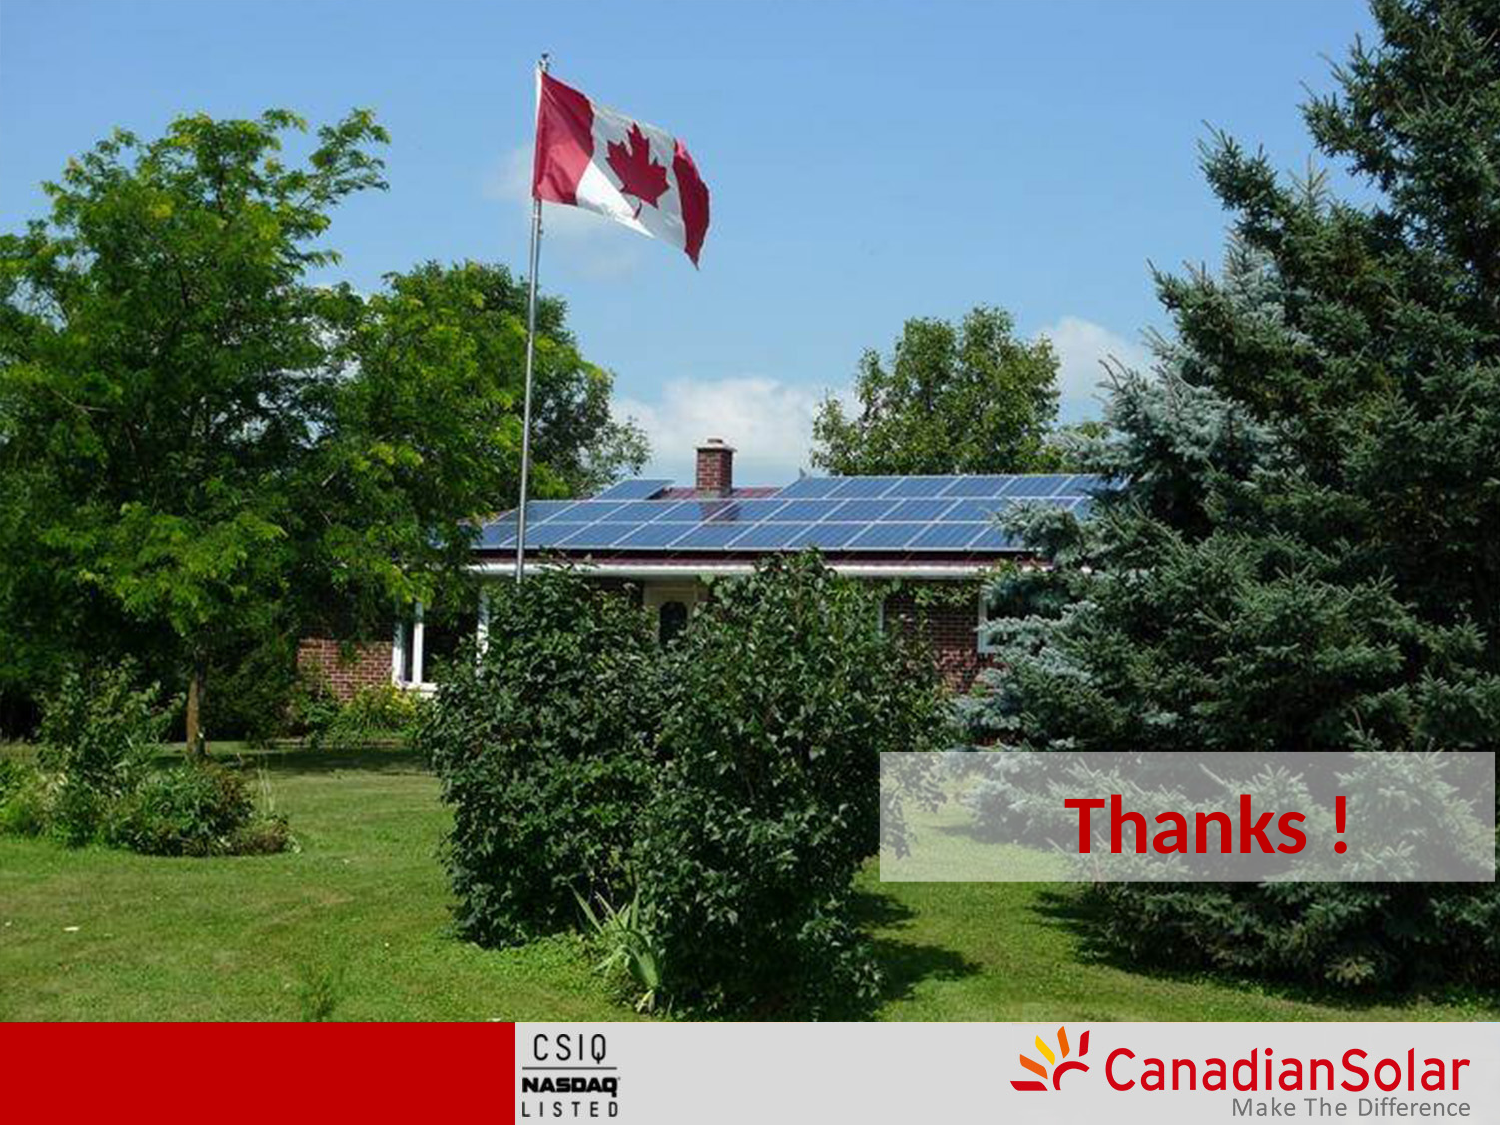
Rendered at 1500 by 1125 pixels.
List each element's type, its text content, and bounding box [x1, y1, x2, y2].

title Thanks ! [879, 751, 1496, 882]
picture [0, 0, 1500, 1125]
